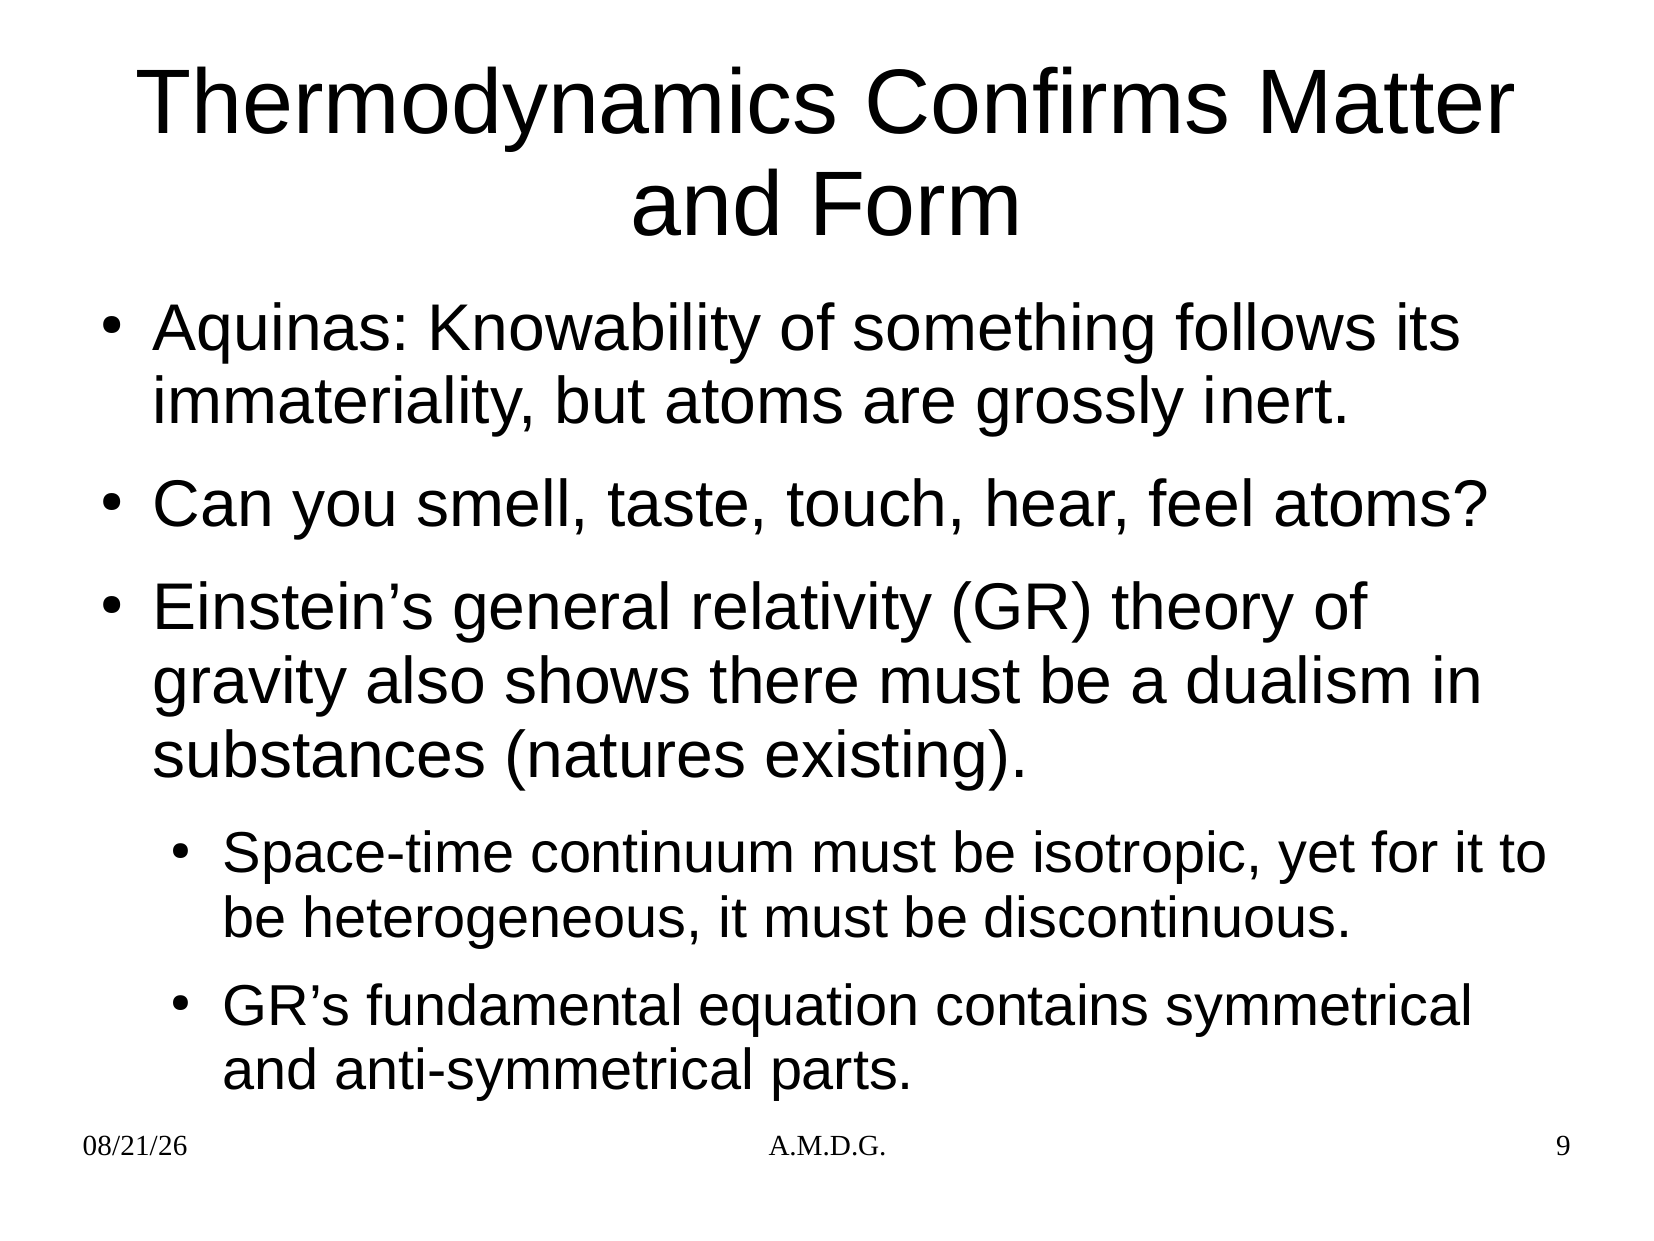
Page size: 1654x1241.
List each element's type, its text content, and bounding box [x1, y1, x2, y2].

list Aquinas: Knowability of something follows its immateriality, but atoms are grossly inert. Can you smell, taste, touch, hear, feel atoms? Einstein’s general relativity (GR) theory of gravity also shows there must be a dualism in substances (natures existing). Space-time continuum must be isotropic, yet for it to be heterogeneous, it must be discontinuous. GR’s fundamental equation contains symmetrical and anti-symmetrical parts. [82, 290, 1571, 1109]
title Thermodynamics Confirms Matter and Form [82, 49, 1571, 257]
